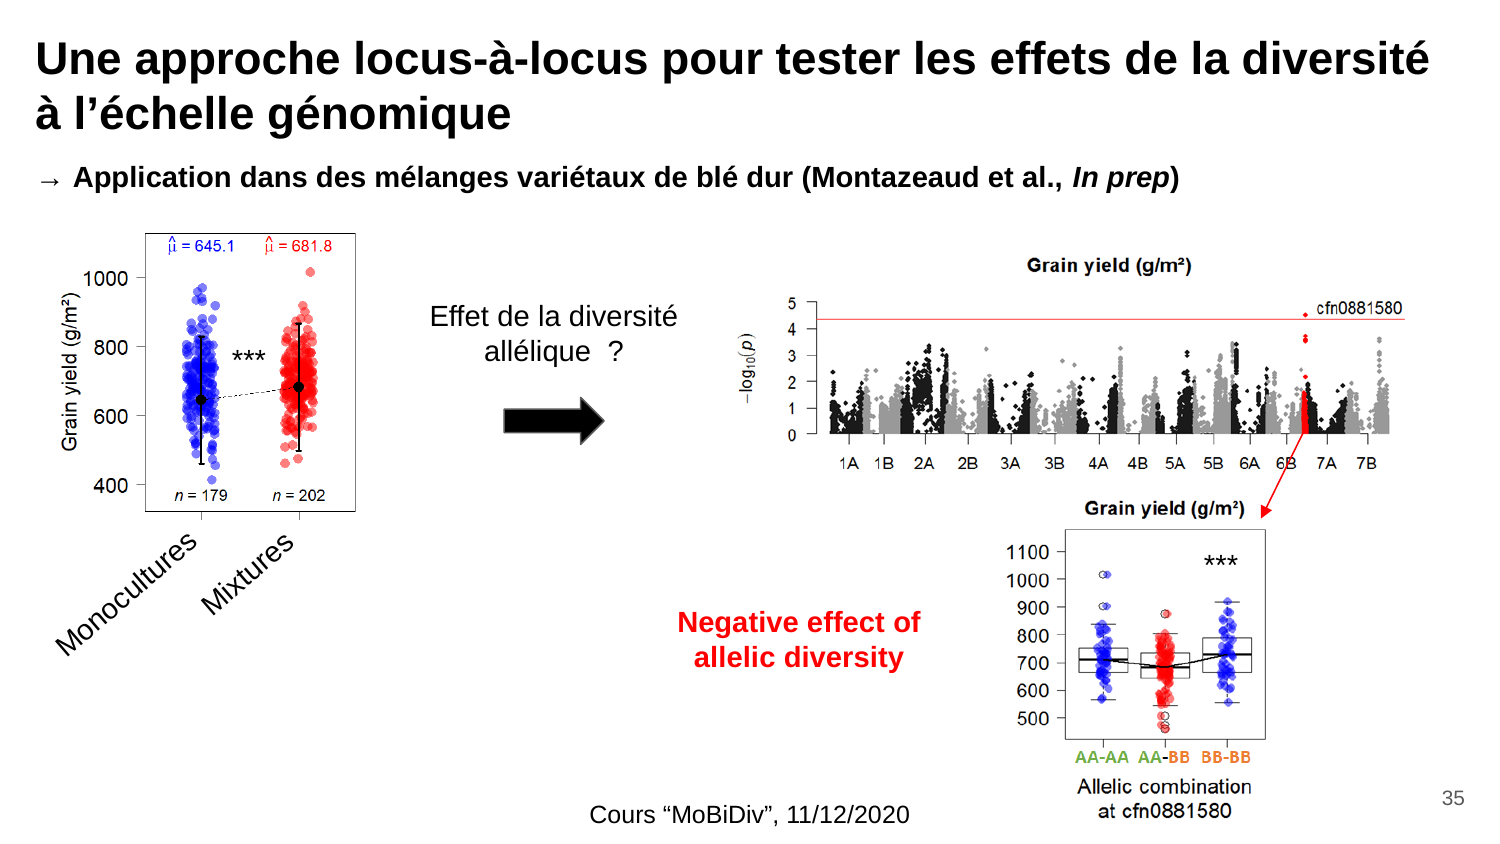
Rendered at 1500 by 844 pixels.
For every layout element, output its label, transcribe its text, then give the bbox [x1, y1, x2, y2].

text_box *** [216, 326, 288, 376]
text_box Monocultures [20, 500, 214, 678]
text_box *** [1181, 531, 1262, 579]
picture [46, 200, 388, 526]
picture [720, 225, 1442, 828]
title Une approche locus-à-locus pour tester les effets de la diversité à l’échelle génomique [20, 13, 1480, 158]
text_box Mixtures [116, 501, 311, 679]
text_box Negative effect of allelic diversity [637, 587, 961, 673]
list → Application dans des mélanges variétaux de blé dur (Montazeaud et al., In prep) [20, 158, 1480, 202]
text_box Effet de la diversité allélique ? [392, 282, 716, 368]
text_box [504, 397, 605, 445]
slide_number <number> [1389, 764, 1480, 830]
